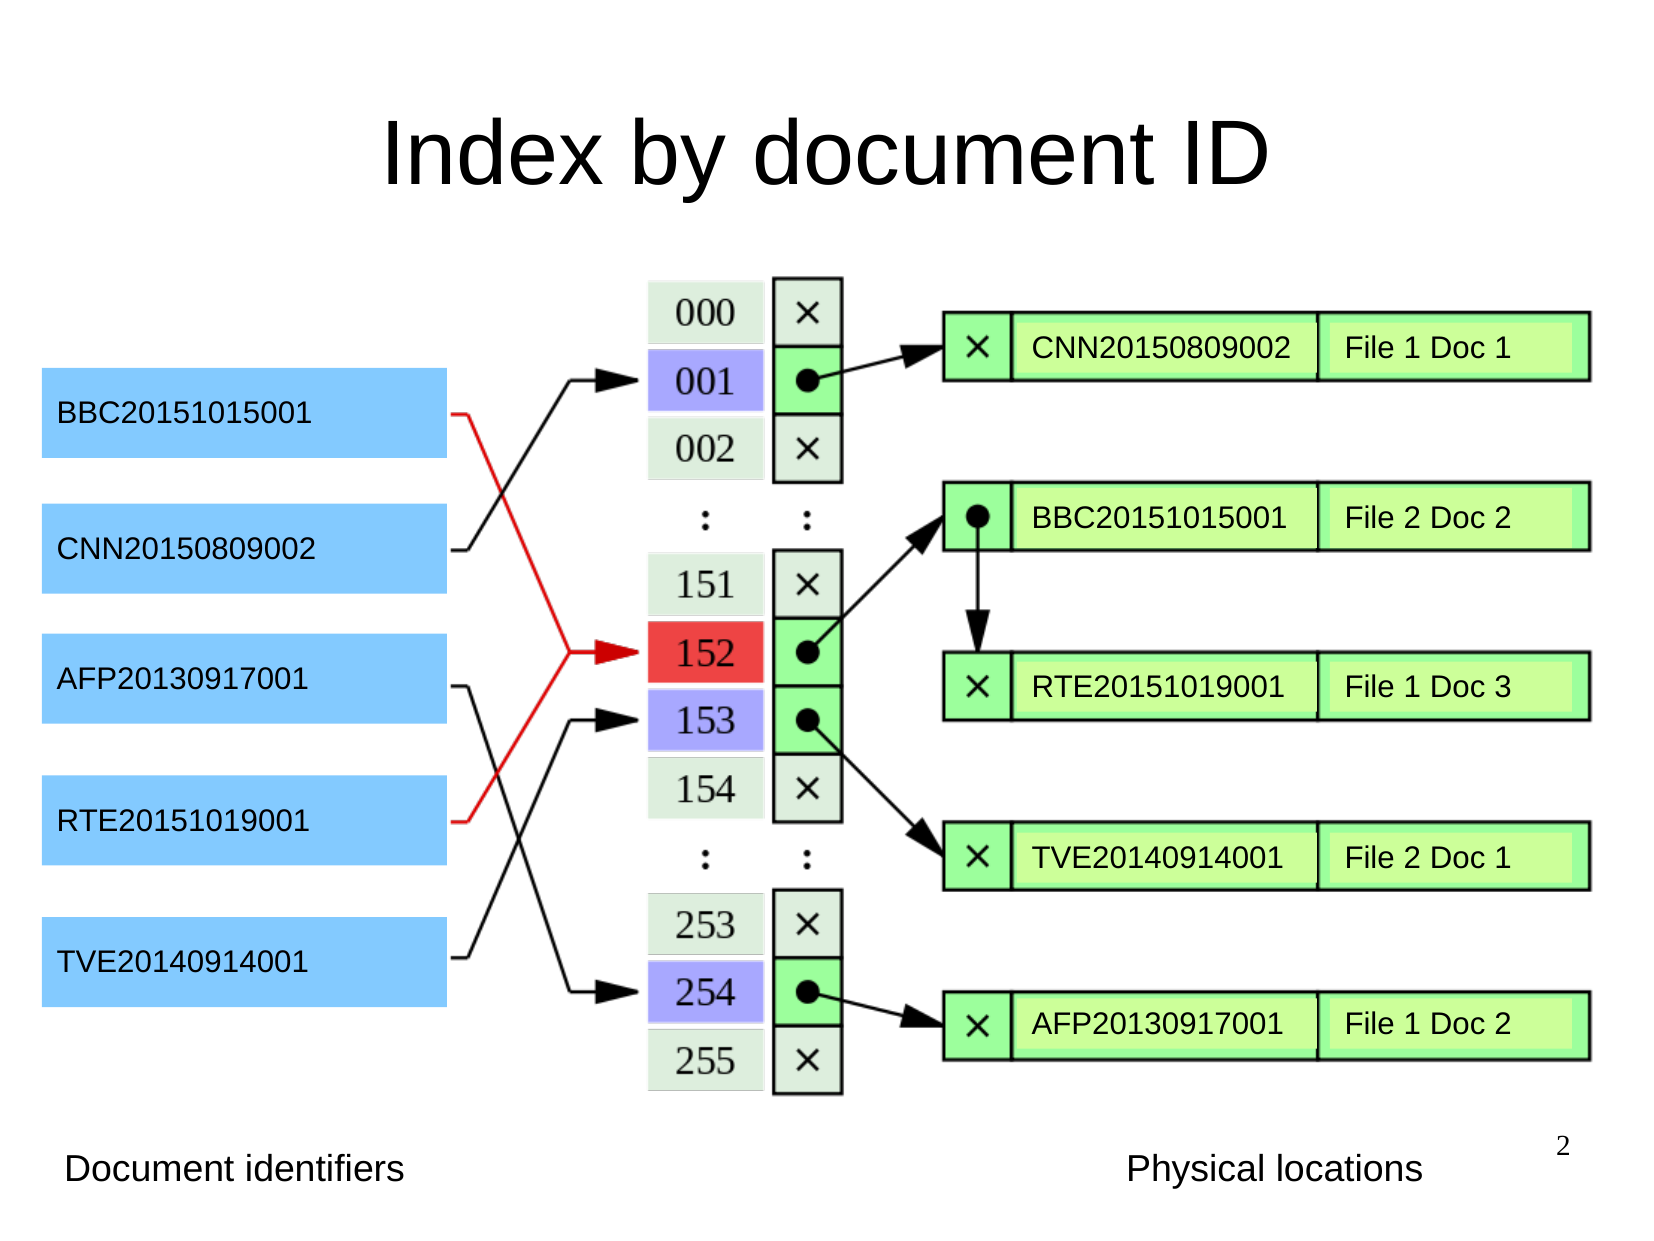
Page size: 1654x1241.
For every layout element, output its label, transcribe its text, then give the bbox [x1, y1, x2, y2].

text_box File 2 Doc 2 [1329, 487, 1572, 548]
text_box RTE20151019001 [1016, 661, 1317, 712]
text_box File 1 Doc 1 [1329, 322, 1572, 373]
title Index by document ID [82, 49, 1571, 257]
text_box TVE20140914001 [41, 917, 447, 1008]
text_box File 2 Doc 1 [1329, 832, 1572, 883]
text_box TVE20140914001 [1016, 832, 1317, 883]
text_box BBC20151015001 [41, 367, 447, 458]
text_box Physical locations [1111, 1140, 1439, 1197]
text_box File 1 Doc 2 [1329, 998, 1572, 1049]
text_box BBC20151015001 [1016, 487, 1317, 548]
text_box File 1 Doc 3 [1329, 661, 1572, 712]
text_box RTE20151019001 [41, 775, 447, 866]
text_box AFP20130917001 [41, 633, 447, 724]
text_box CNN20150809002 [1016, 322, 1317, 373]
text_box AFP20130917001 [1016, 998, 1317, 1049]
text_box Document identifiers [49, 1140, 421, 1197]
text_box CNN20150809002 [41, 503, 447, 594]
picture [94, 262, 1624, 1128]
